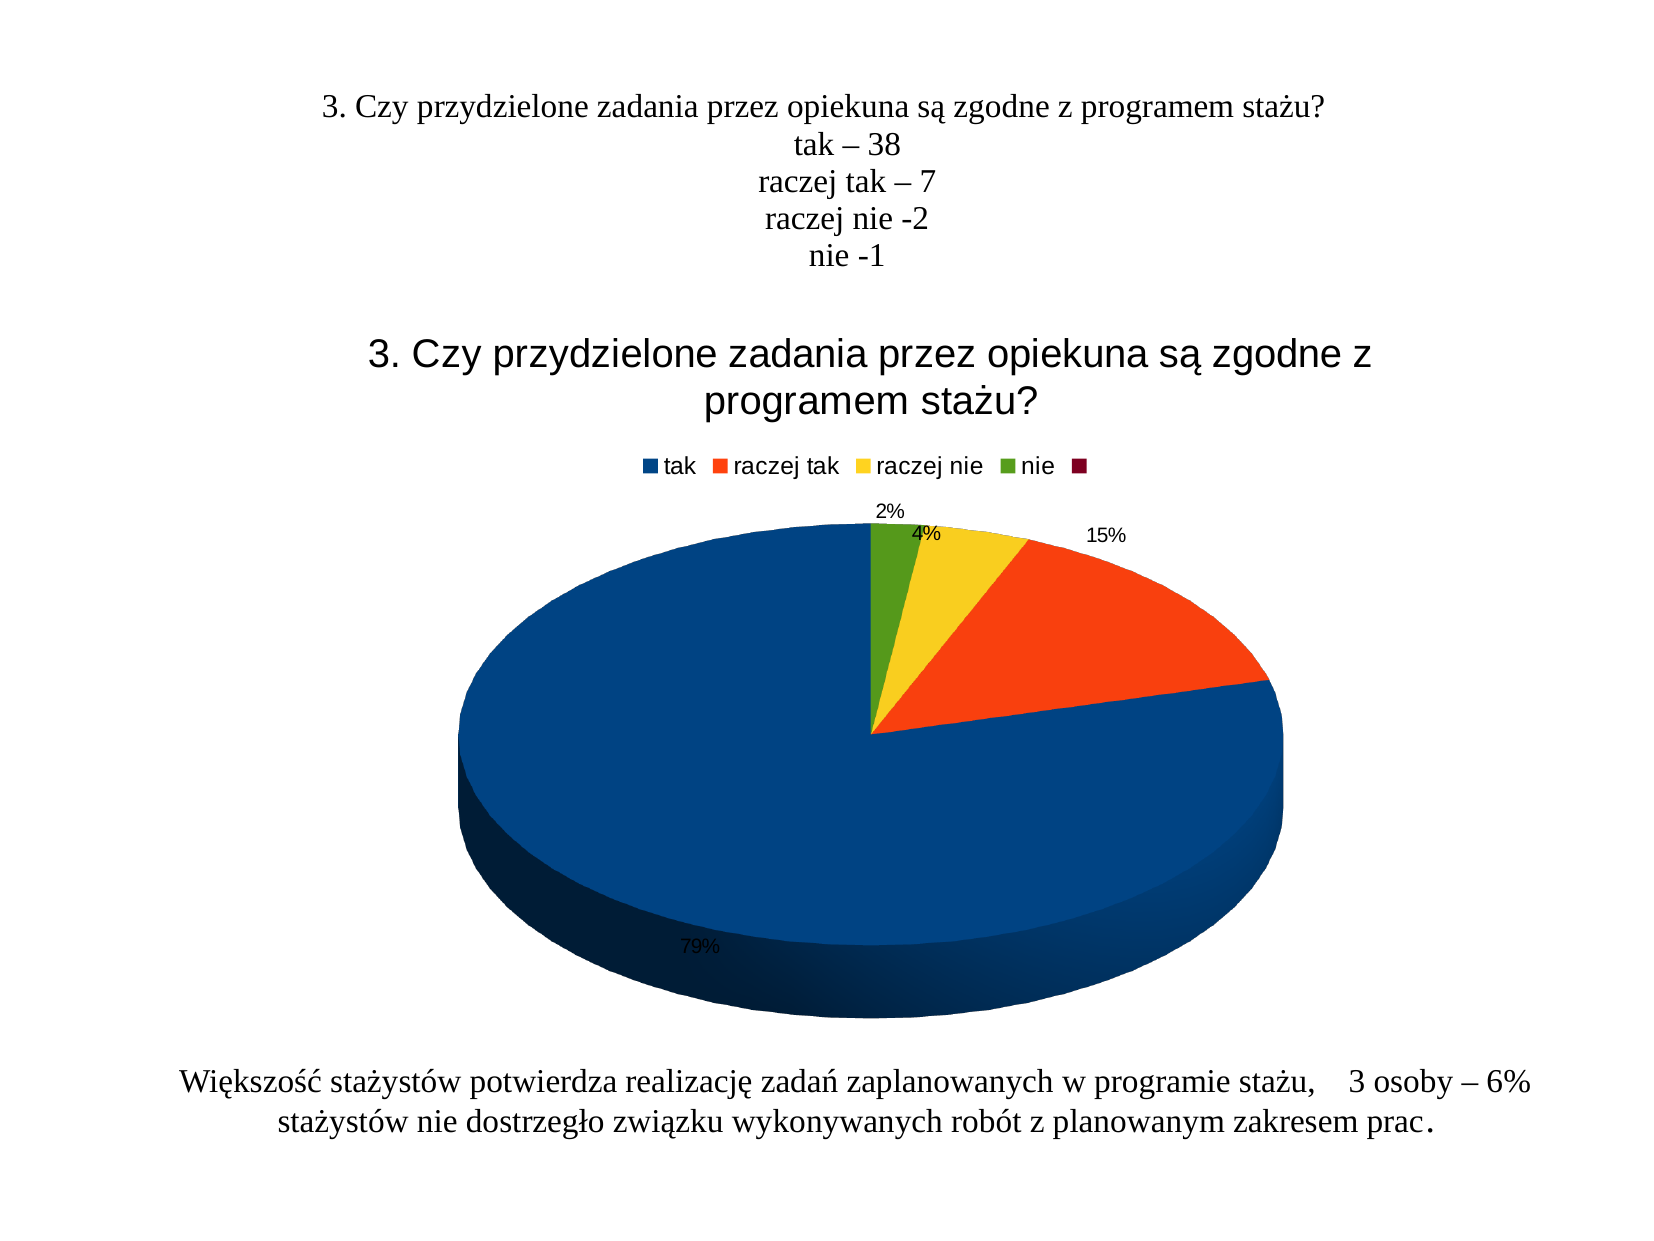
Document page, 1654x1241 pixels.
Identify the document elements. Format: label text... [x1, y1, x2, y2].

list Większość stażystów potwierdza realizację zadań zaplanowanych w programie stażu, 3 osoby – 6% stażystów nie dostrzegło związku wykonywanych robót z planowanym zakresem prac. [118, 1062, 1595, 1152]
title 3. Czy przydzielone zadania przez opiekuna są zgodne z programem stażu? tak – 38 raczej tak – 7 raczej nie -2 nie -1 [76, 29, 1565, 333]
chart [147, 295, 1595, 1034]
